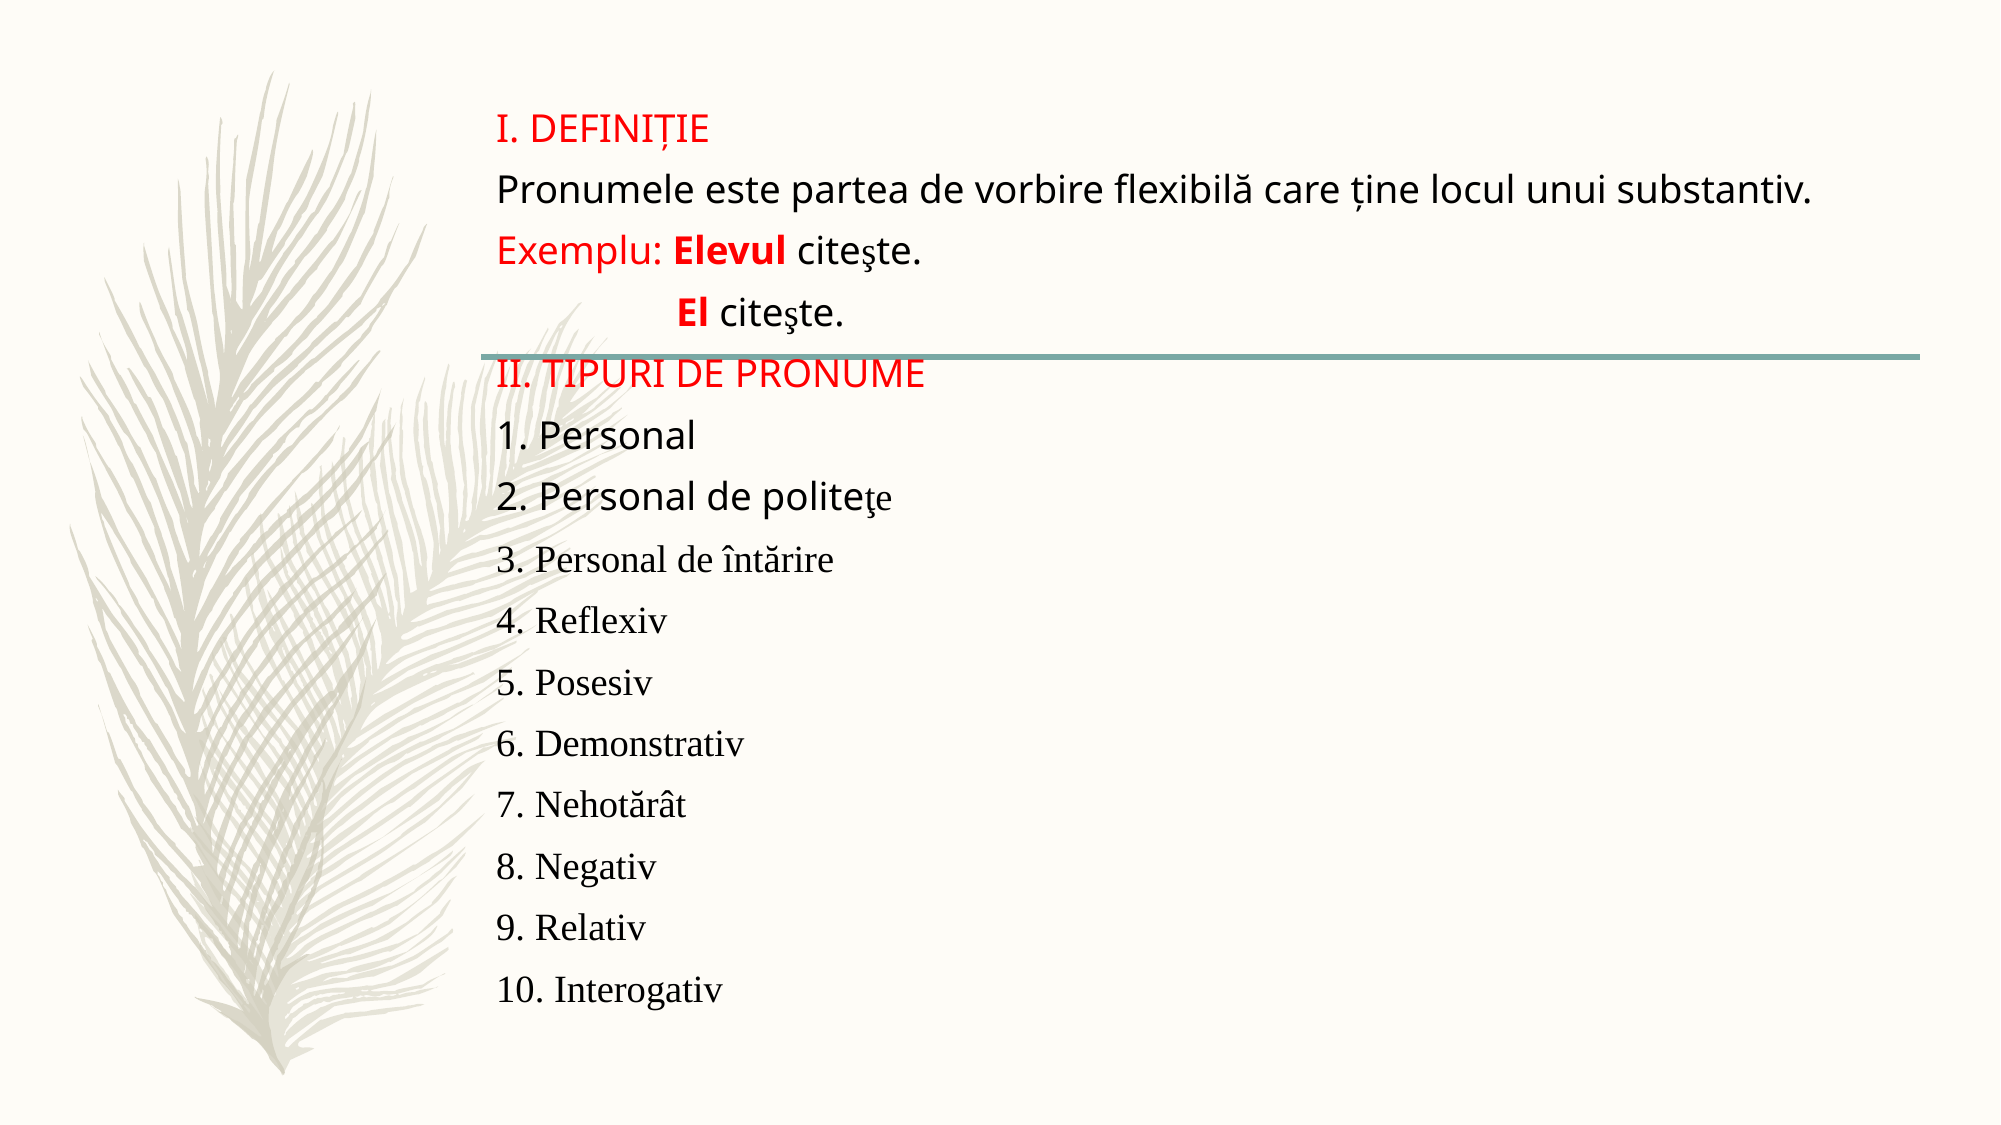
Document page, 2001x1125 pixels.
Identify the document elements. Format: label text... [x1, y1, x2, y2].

list I. DEFINIŢIE Pronumele este partea de vorbire flexibilă care ține locul unui substantiv. Exemplu: Elevul citeşte. El citeşte. II. TIPURI DE PRONUME 1. Personal 2. Personal de politeţe 3. Personal de întărire 4. Reflexiv 5. Posesiv 6. Demonstrativ 7. Nehotărât 8. Negativ 9. Relativ 10. Interogativ [481, 101, 1920, 1030]
